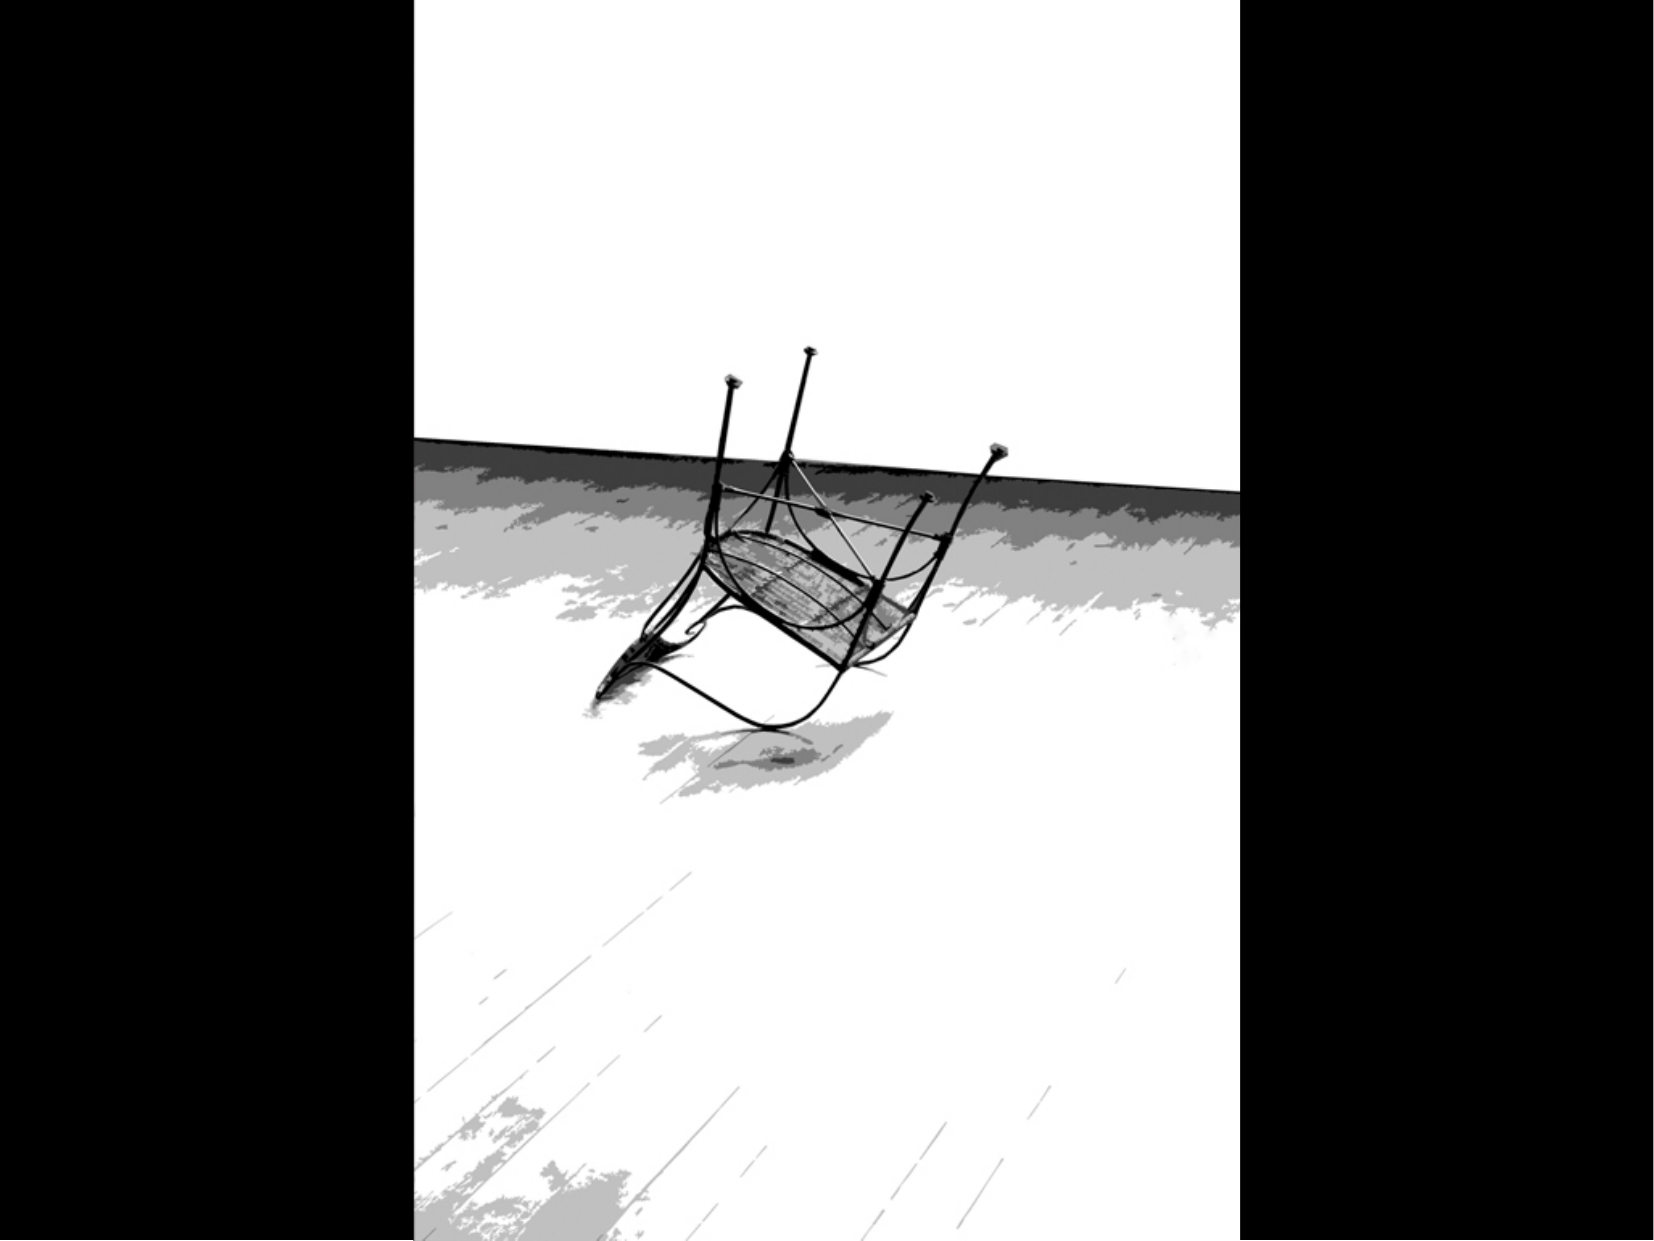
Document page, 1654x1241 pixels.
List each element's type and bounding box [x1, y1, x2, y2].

picture [413, 0, 1241, 1241]
